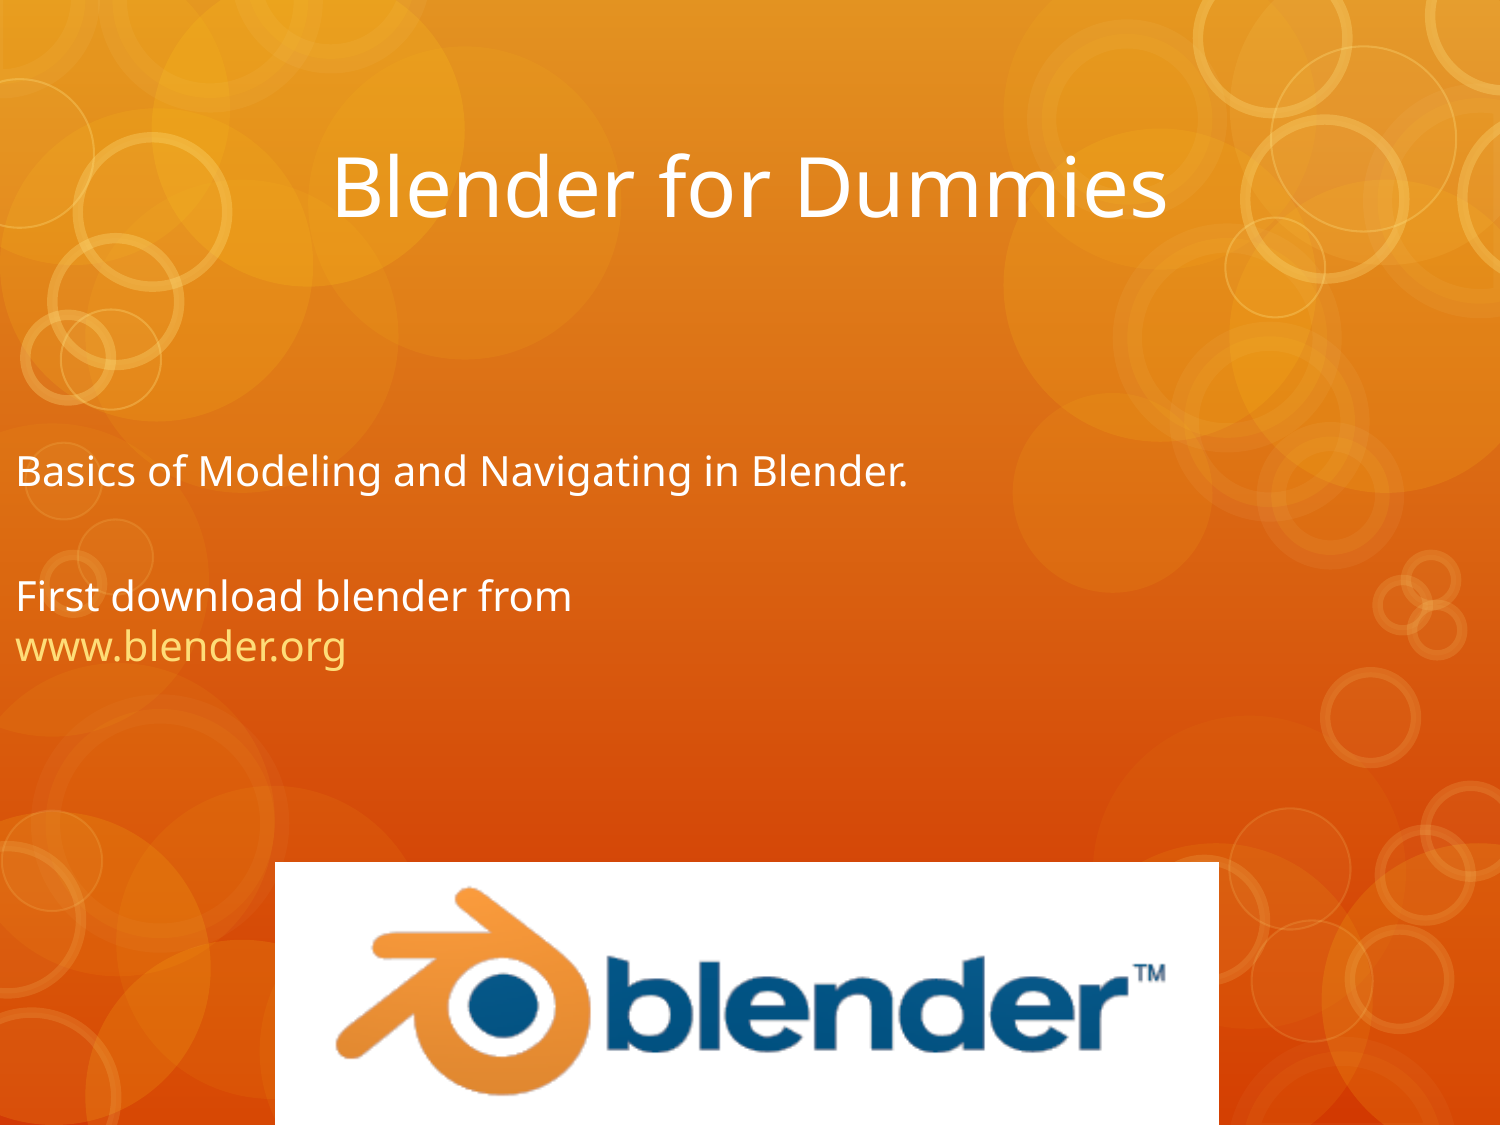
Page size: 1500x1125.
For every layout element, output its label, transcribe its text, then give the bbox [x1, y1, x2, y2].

subtitle Basics of Modeling and Navigating in Blender. First download blender from www.blender.org [0, 437, 1500, 1100]
picture [275, 862, 1219, 1125]
title Blender for Dummies [0, 0, 1500, 242]
